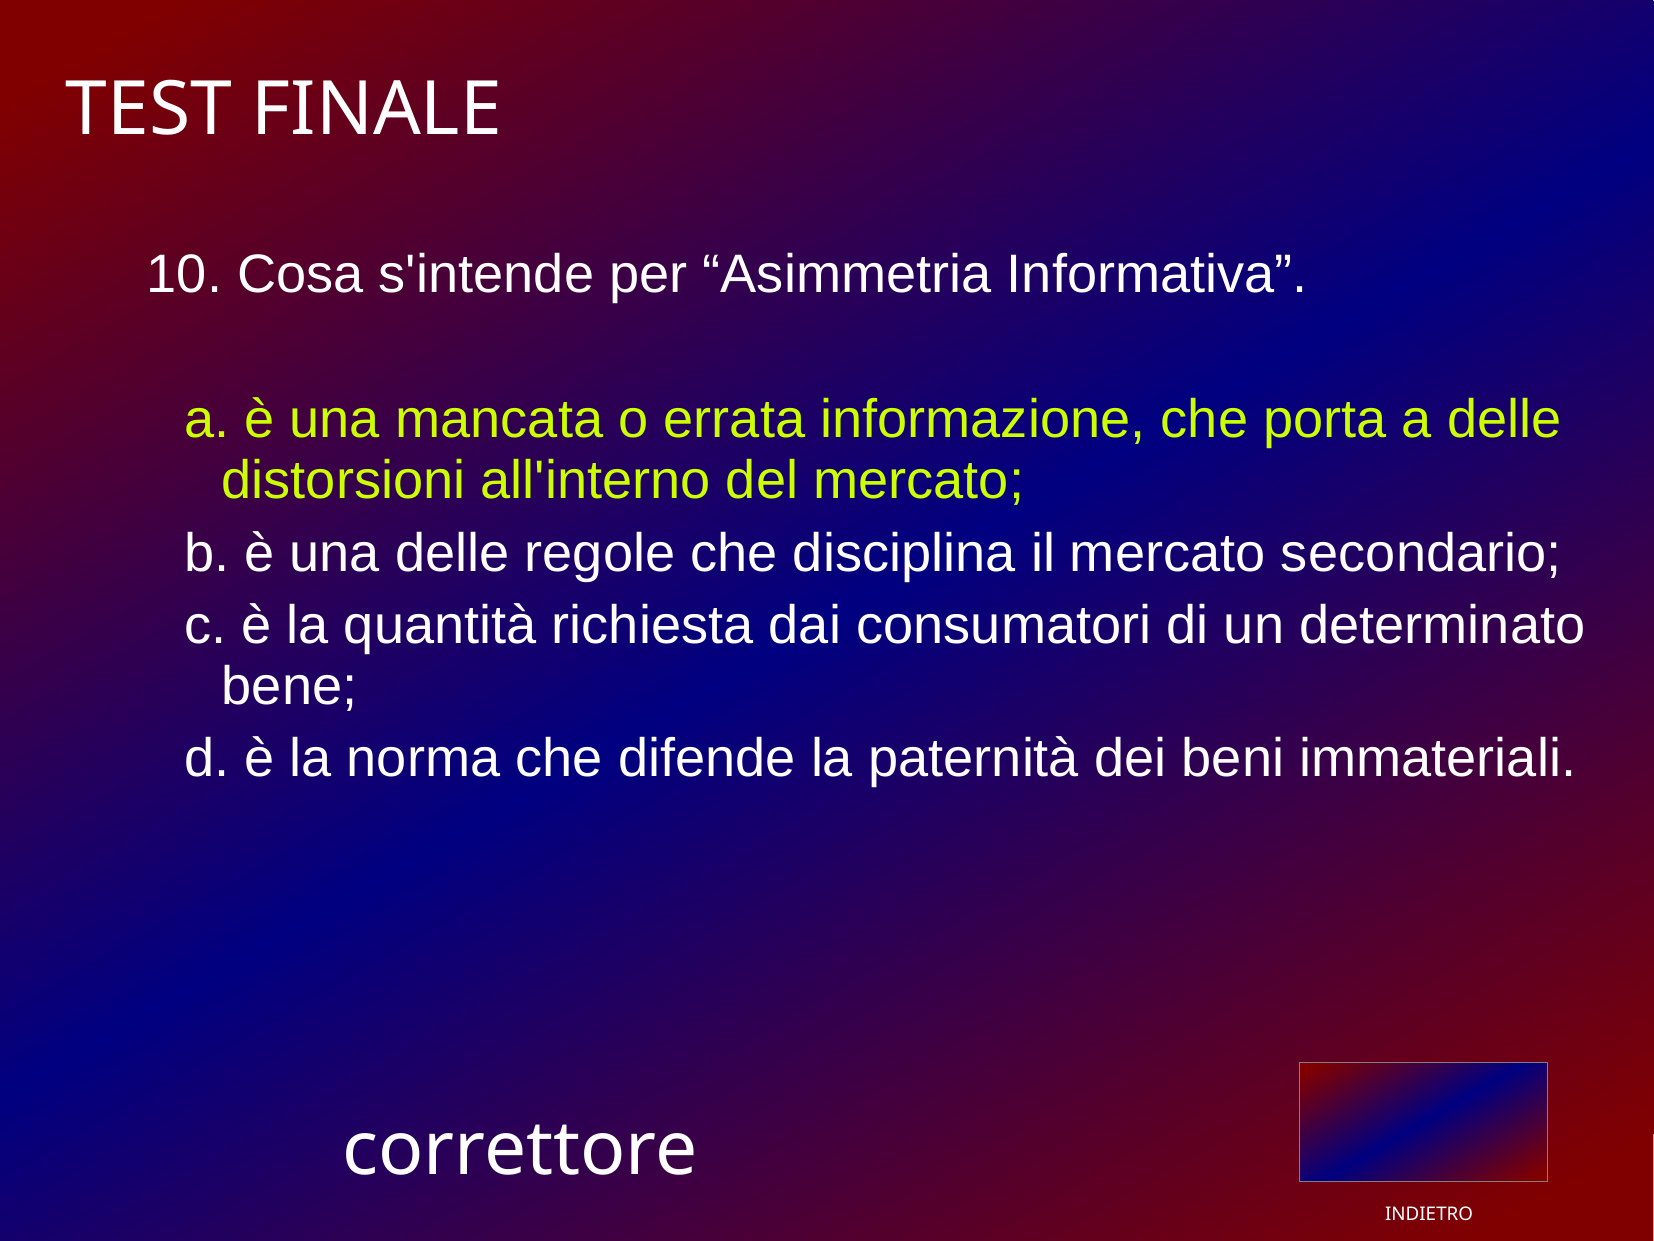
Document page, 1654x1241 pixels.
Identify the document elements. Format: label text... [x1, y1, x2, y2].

text_box [1299, 1062, 1548, 1182]
text_box correttore [35, 1086, 986, 1223]
text_box 10. Cosa s'intende per “Asimmetria Informativa”. a. è una mancata o errata informazione, che porta a delle distorsioni all'interno del mercato; b. è una delle regole che disciplina il mercato secondario; c. è la quantità richiesta dai consumatori di un determinato bene; d. è la norma che difende la paternità dei beni immateriali. [94, 236, 1630, 796]
text_box INDIETRO [1370, 1192, 1489, 1233]
text_box TEST FINALE [24, 47, 544, 184]
